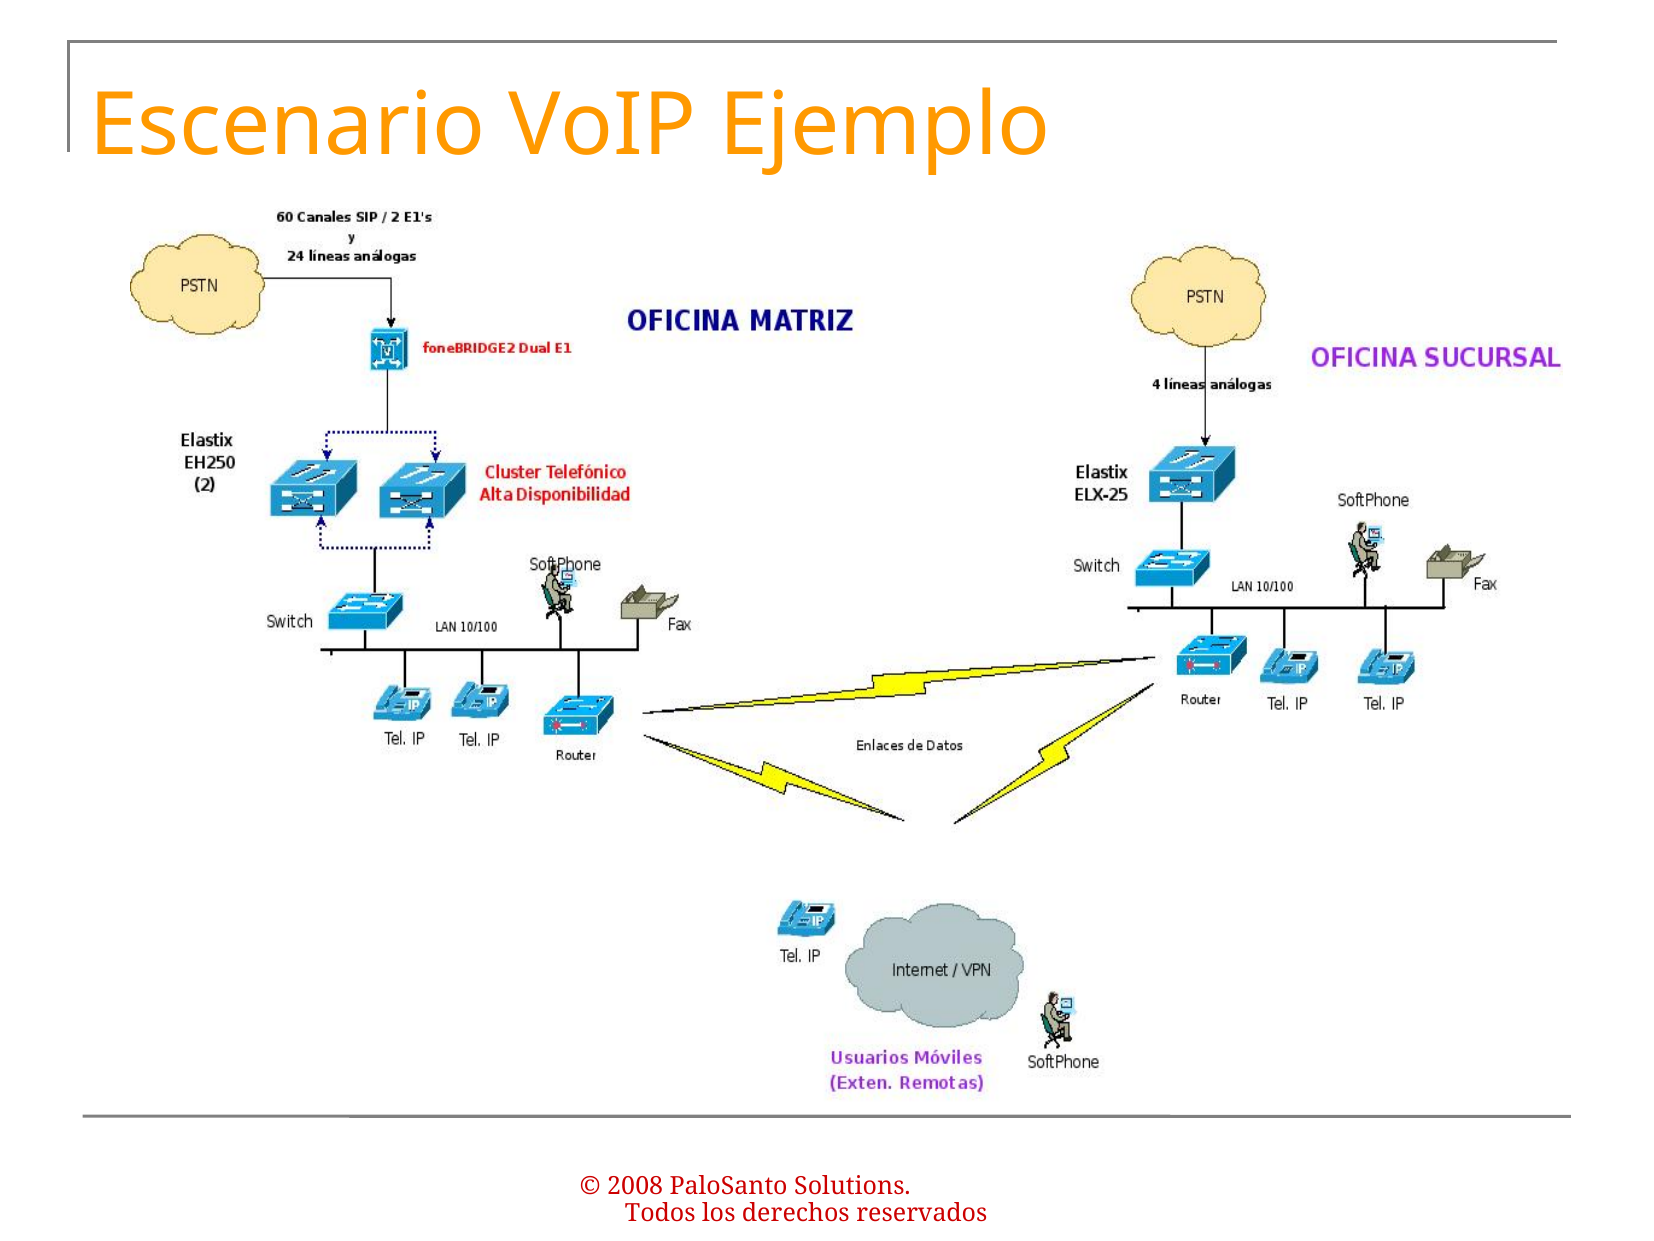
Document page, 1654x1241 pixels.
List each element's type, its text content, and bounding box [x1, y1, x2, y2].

picture [130, 208, 1563, 1103]
title Escenario VoIP Ejemplo [89, 37, 1578, 178]
